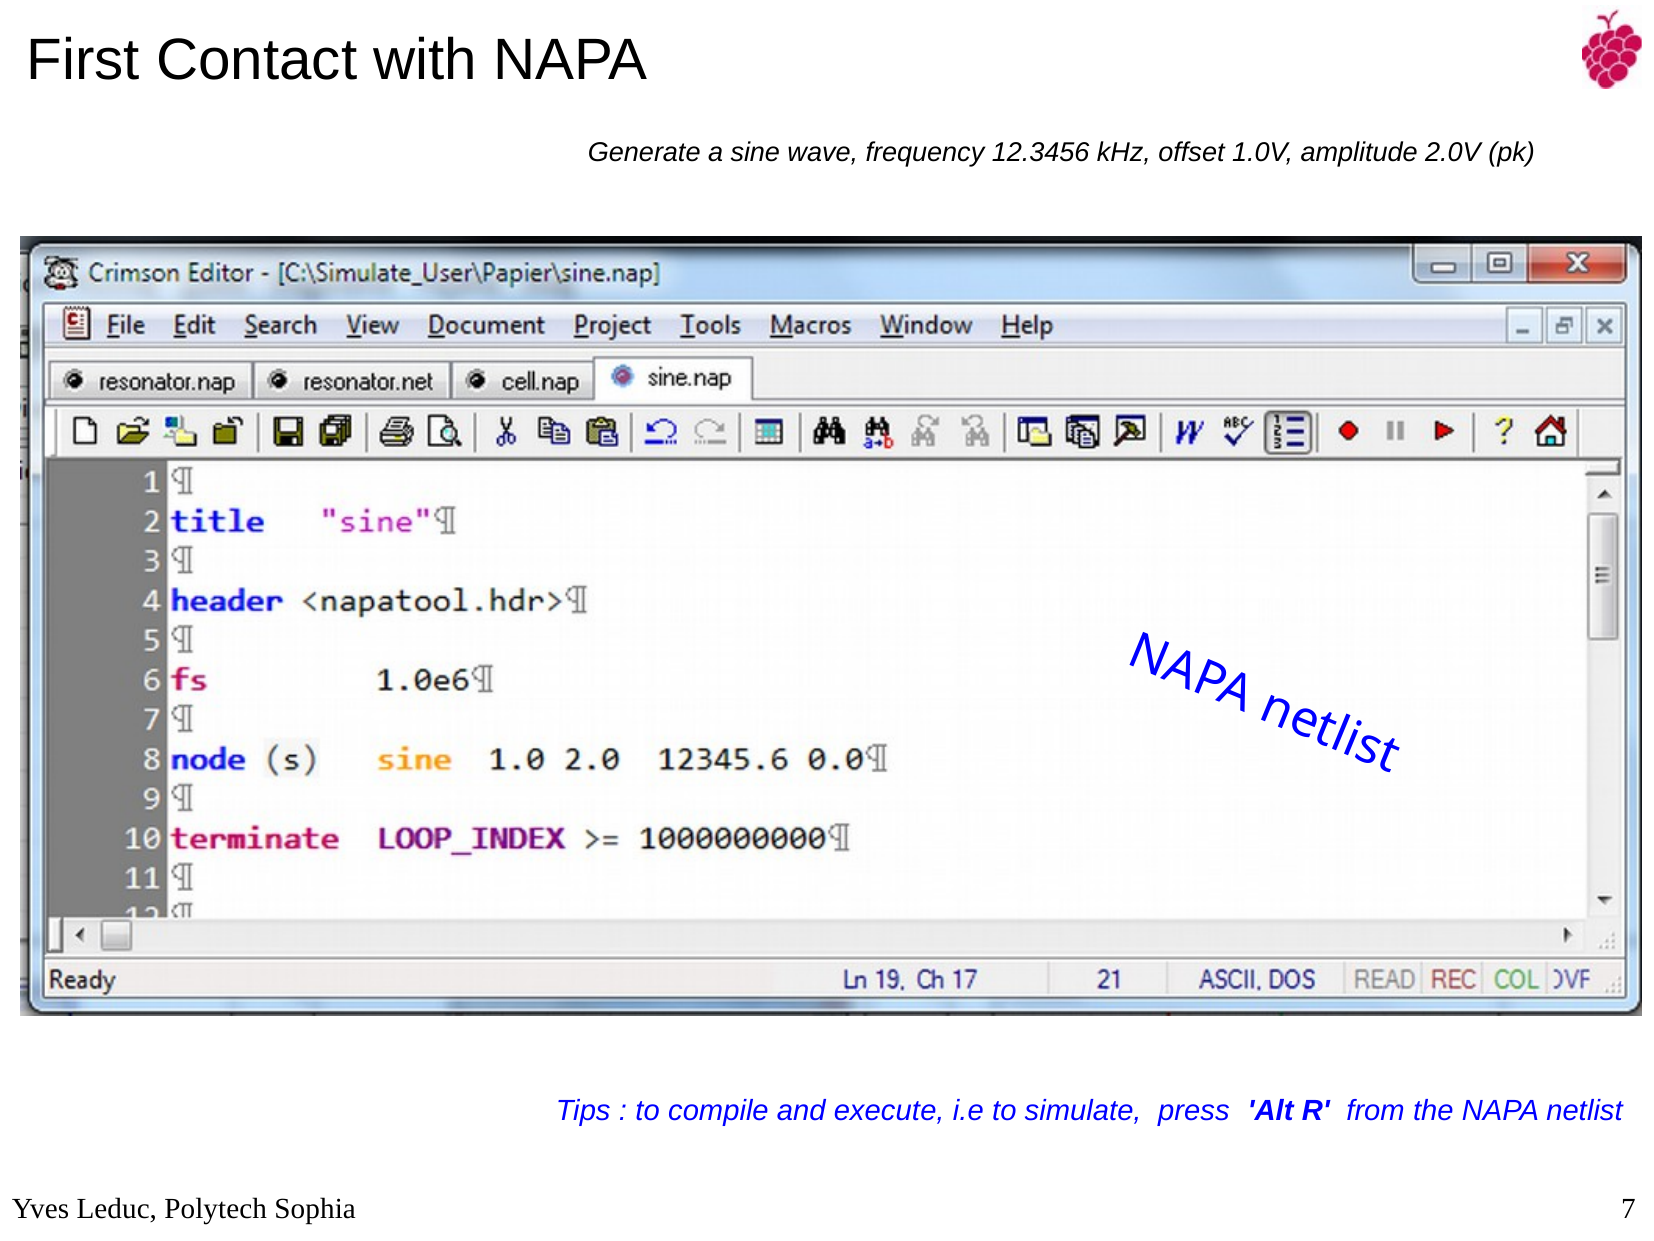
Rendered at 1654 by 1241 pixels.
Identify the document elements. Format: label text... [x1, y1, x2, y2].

text_box First Contact with NAPA [11, 19, 1583, 99]
text_box Generate a sine wave, frequency 12.3456 kHz, offset 1.0V, amplitude 2.0V (pk) [573, 129, 1550, 175]
text_box NAPA netlist [1102, 601, 1480, 824]
text_box Tips : to compile and execute, i.e to simulate, press 'Alt R' from the NAPA netlist [541, 1086, 1639, 1135]
picture [20, 236, 1642, 1016]
picture [1582, 5, 1642, 89]
